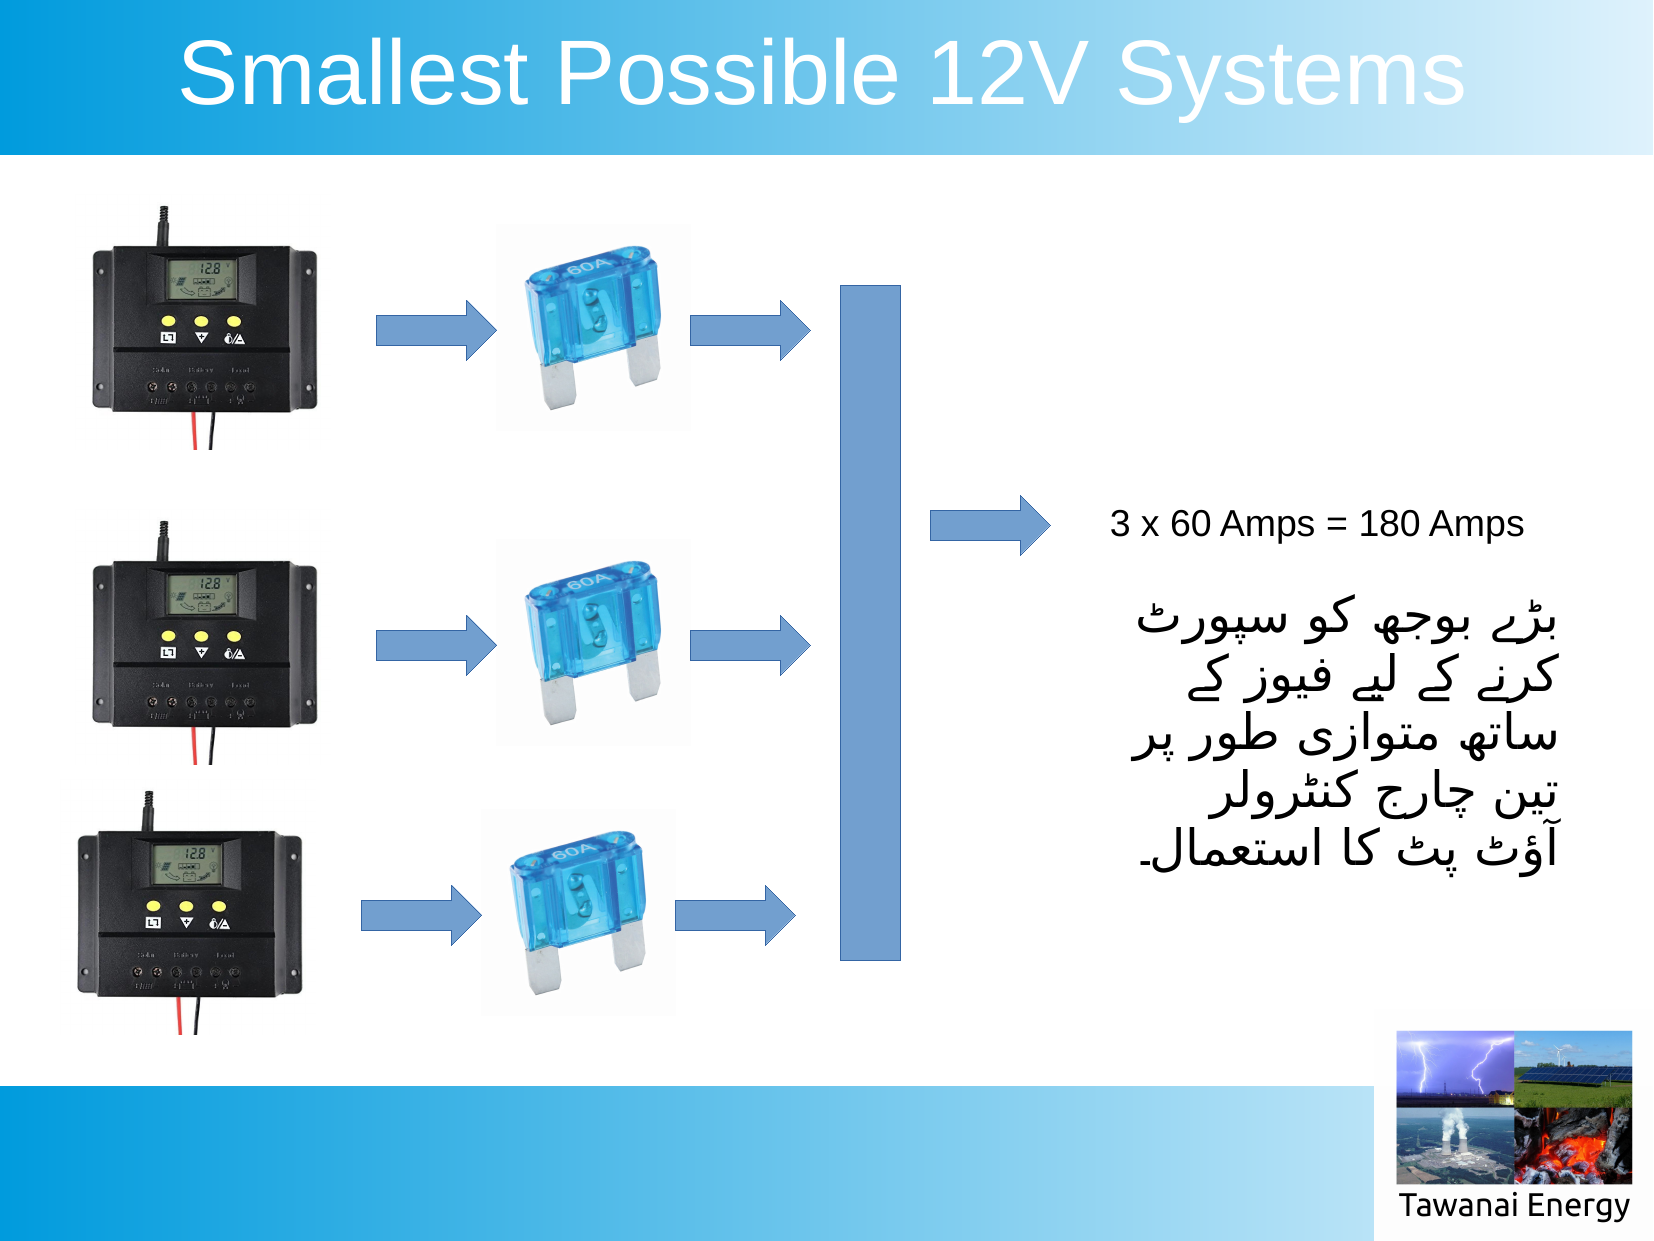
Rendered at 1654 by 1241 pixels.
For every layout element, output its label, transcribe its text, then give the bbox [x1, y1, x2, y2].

text_box 3 x 60 Amps = 180 Amps بڑے بوجھ کو سپورٹ کرنے کے لیے فیوز کے ساتھ متوازی طور پر تین چارج کنٹرولر آؤٹ پٹ کا استعمال۔ [1095, 495, 1576, 927]
text_box [690, 300, 811, 361]
picture [75, 194, 331, 451]
text_box [376, 300, 497, 361]
text_box [690, 615, 811, 676]
picture [60, 779, 316, 1036]
picture [481, 809, 676, 1016]
picture [1374, 1009, 1654, 1241]
picture [496, 539, 691, 746]
text_box [376, 615, 497, 676]
picture [75, 509, 331, 766]
text_box [840, 285, 901, 961]
text_box [930, 495, 1051, 556]
picture [496, 224, 691, 431]
title Smallest Possible 12V Systems [79, 20, 1568, 126]
text_box [675, 885, 796, 946]
text_box [361, 885, 482, 946]
